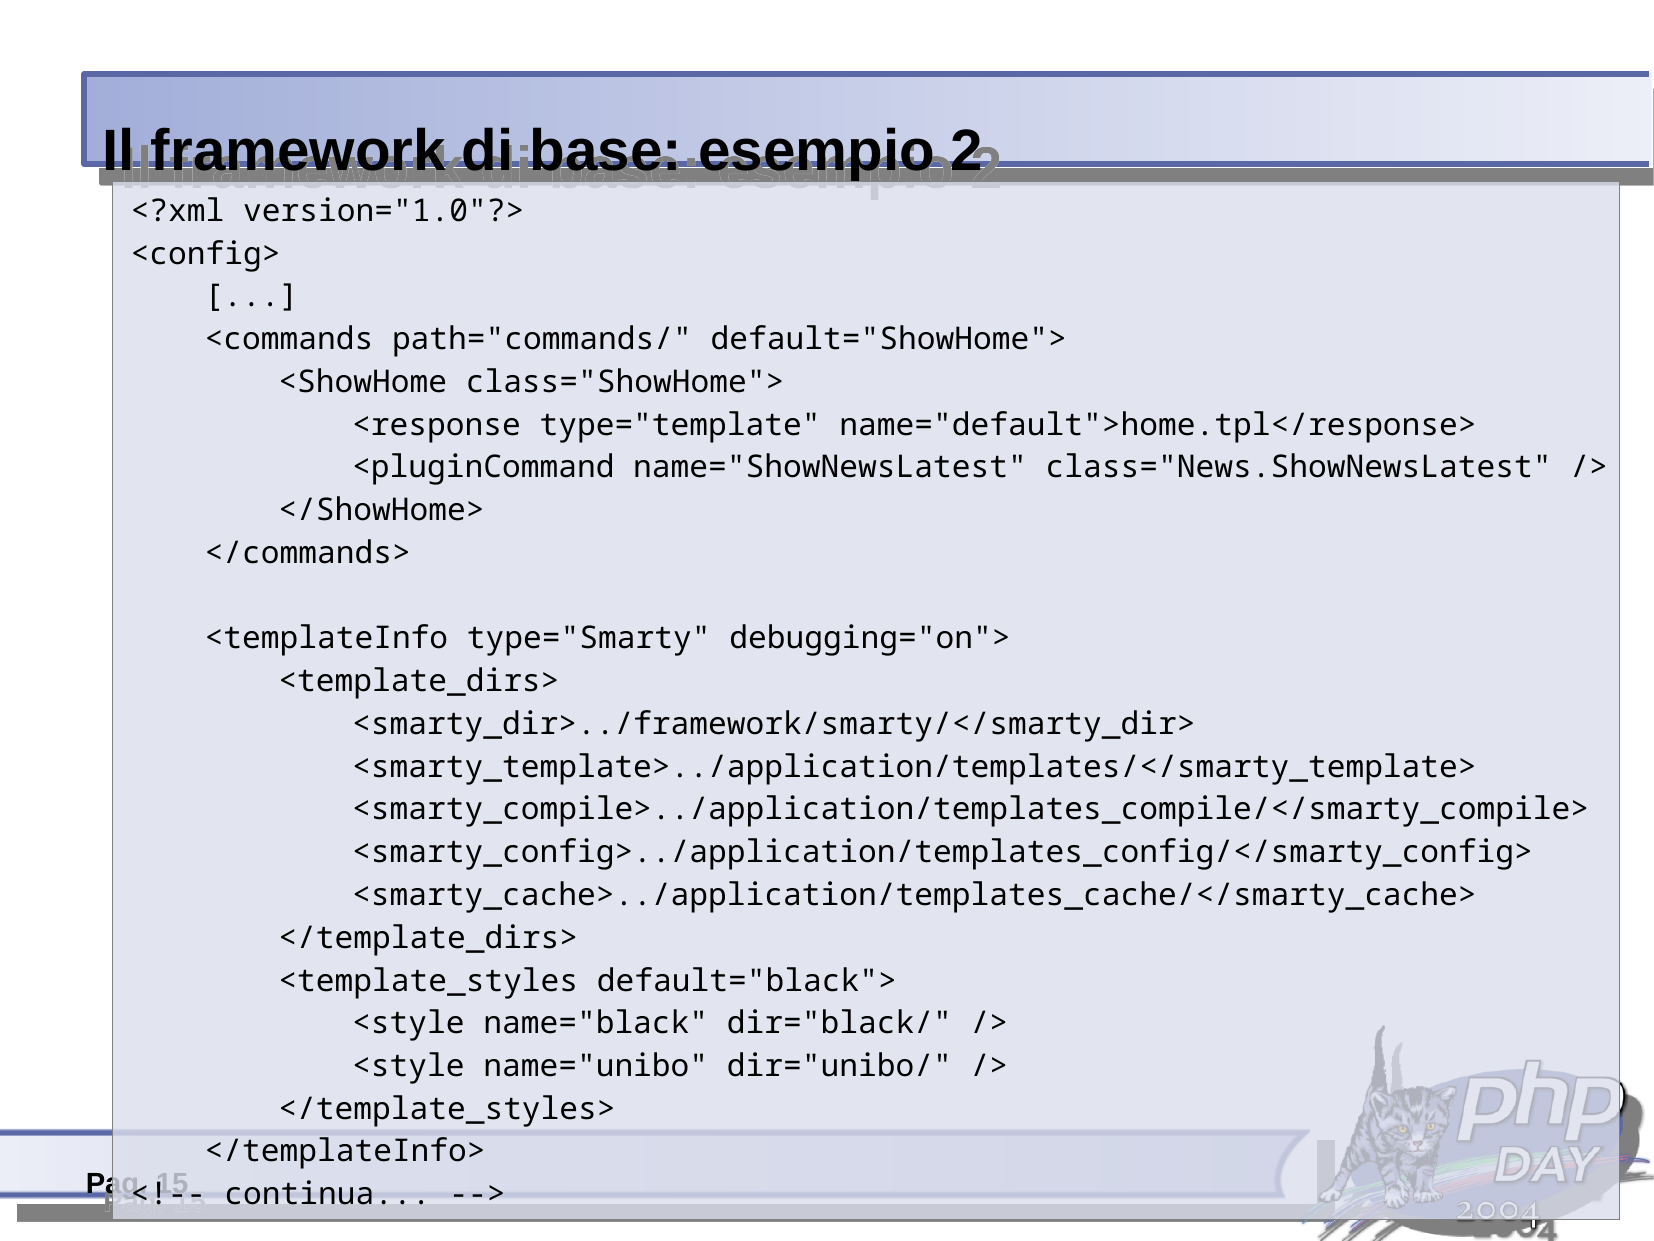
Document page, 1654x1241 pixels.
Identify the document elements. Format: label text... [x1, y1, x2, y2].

picture [1299, 1025, 1652, 1233]
text_box <?xml version="1.0"?> <config> [...] <commands path="commands/" default="ShowHome"> <ShowHome class="ShowHome"> <response type="template" name="default">home.tpl</response> <pluginCommand name="ShowNewsLatest" class="News.ShowNewsLatest" /> </ShowHome> </commands> <templateInfo type="Smarty" debugging="on"> <template_dirs> <smarty_dir>../framework/smarty/</smarty_dir> <smarty_template>../application/templates/</smarty_template> <smarty_compile>../application/templates_compile/</smarty_compile> <smarty_config>../application/templates_config/</smarty_config> <smarty_cache>../application/templates_cache/</smarty_cache> </template_dirs> <template_styles default="black"> <style name="black" dir="black/" /> <style name="unibo" dir="unibo/" /> </template_styles> </templateInfo> <!-- continua... --> [112, 181, 1620, 1101]
text_box Il framework di base: esempio 2 [102, 85, 1394, 155]
picture [0, 1123, 112, 1204]
